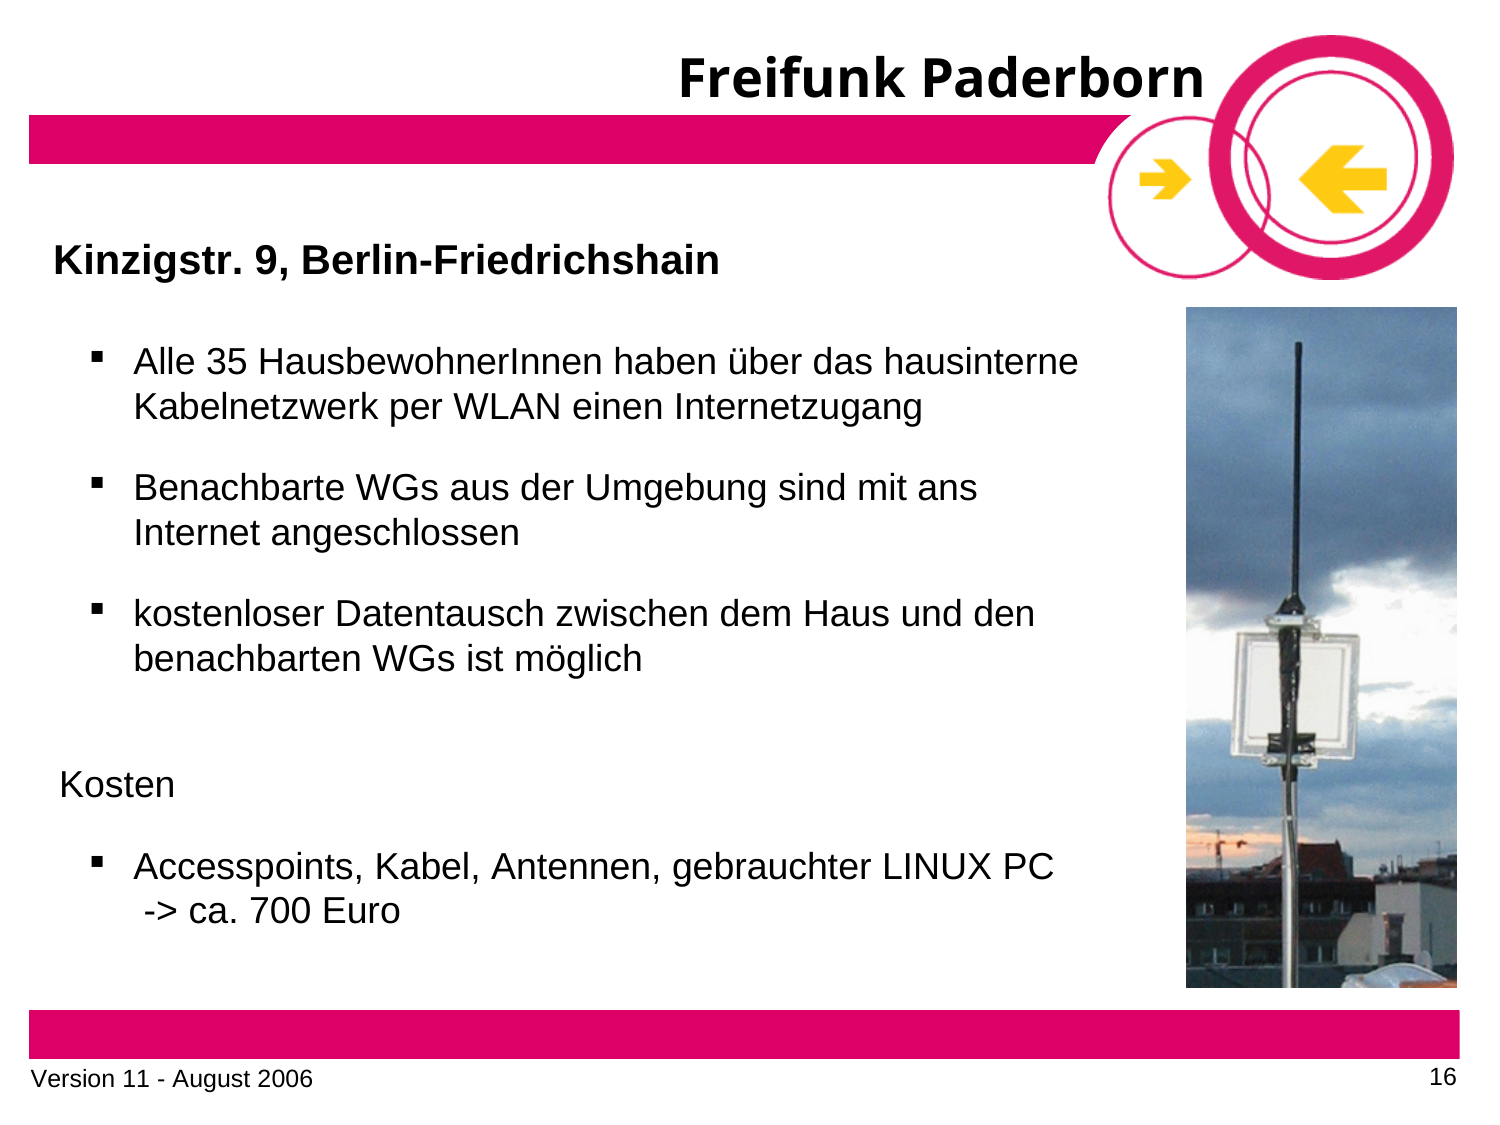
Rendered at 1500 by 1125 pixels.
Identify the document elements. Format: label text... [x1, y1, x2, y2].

picture [1186, 307, 1457, 988]
text_box Alle 35 HausbewohnerInnen haben über das hausinterne Kabelnetzwerk per WLAN einen Internetzugang Benachbarte WGs aus der Umgebung sind mit ans Internet angeschlossen kostenloser Datentausch zwischen dem Haus und den benachbarten WGs ist möglich Kosten Accesspoints, Kabel, Antennen, gebrauchter LINUX PC -> ca. 700 Euro [59, 337, 1124, 985]
picture [1107, 35, 1454, 280]
text_box Kinzigstr. 9, Berlin-Friedrichshain [53, 233, 1046, 313]
